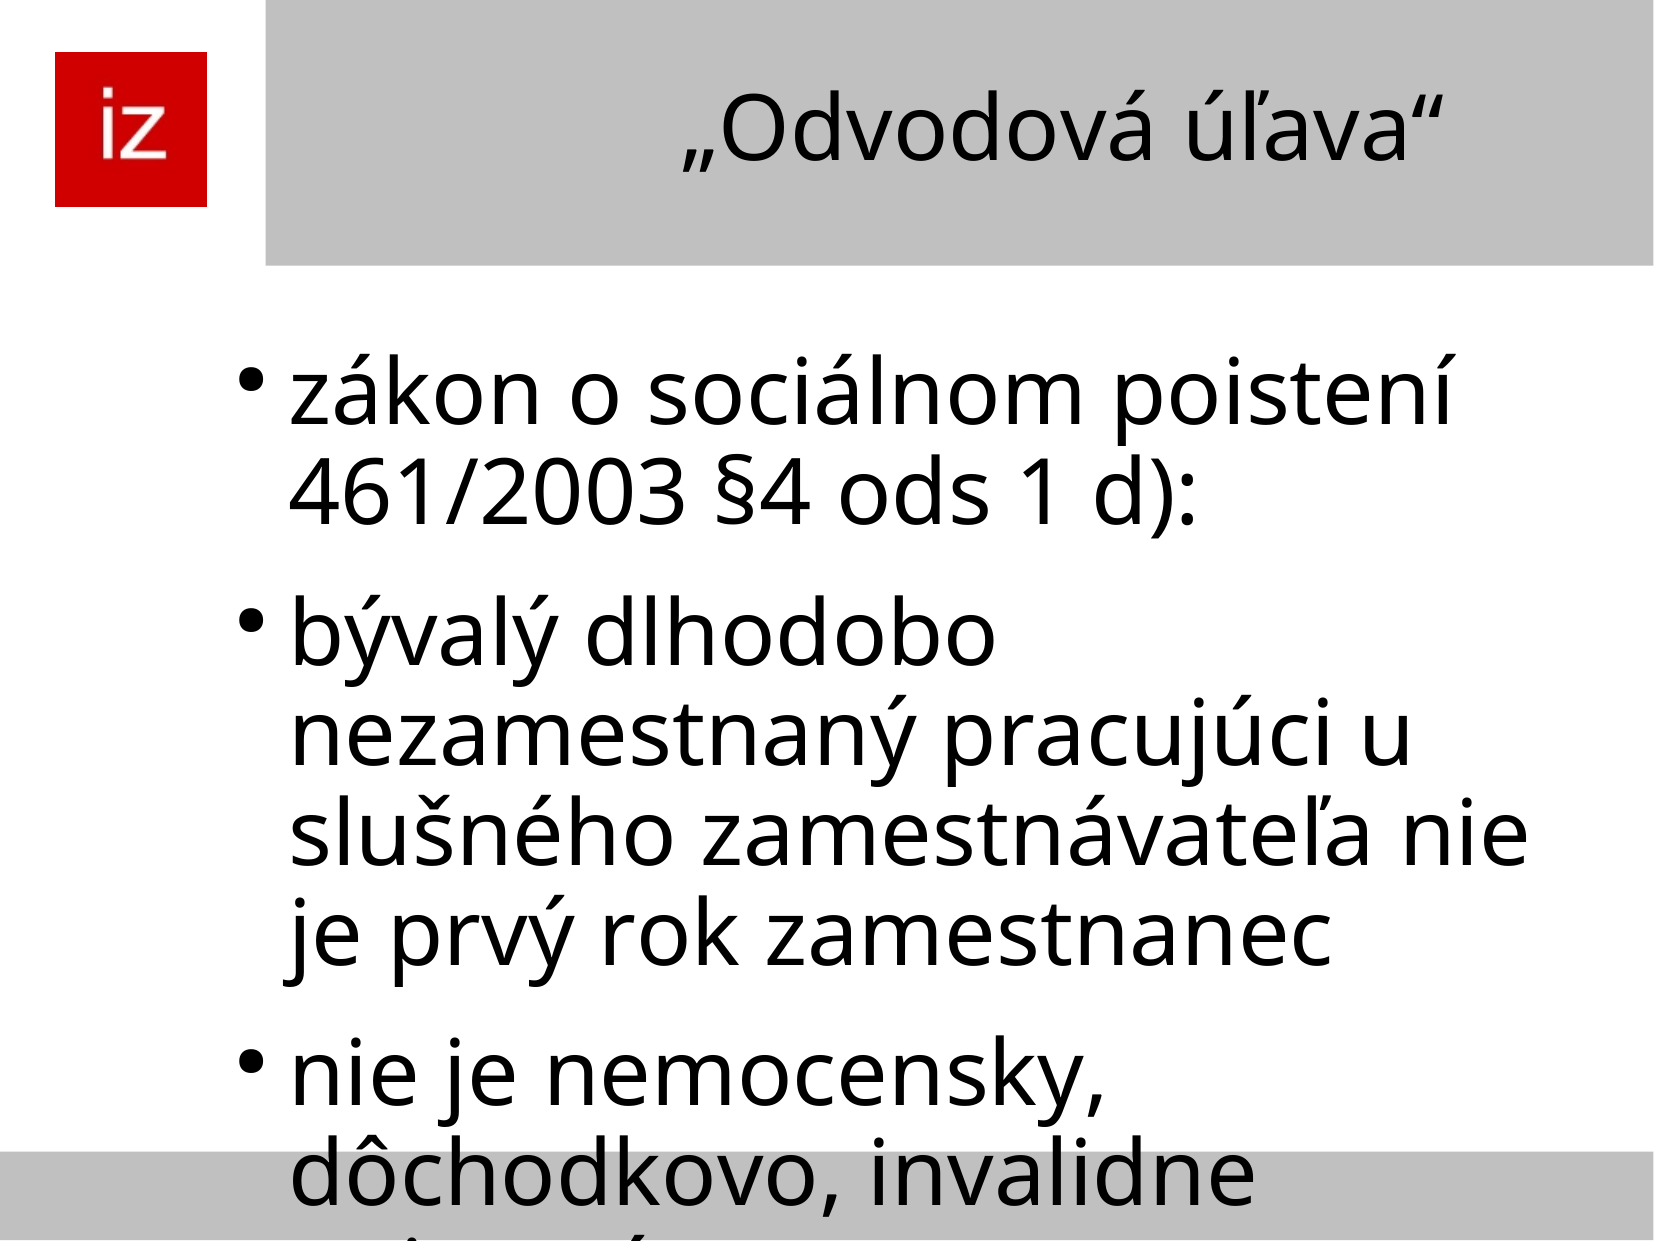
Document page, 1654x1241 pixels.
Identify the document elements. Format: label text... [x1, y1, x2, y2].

title „Odvodová úľava“ [561, 27, 1565, 235]
list zákon o sociálnom poistení 461/2003 §4 ods 1 d): bývalý dlhodobo nezamestnaný pracujúci u slušného zamestnávateľa nie je prvý rok zamestnanec nie je nemocensky, dôchodkovo, invalidne poistený [121, 344, 1533, 1172]
picture [55, 52, 207, 207]
